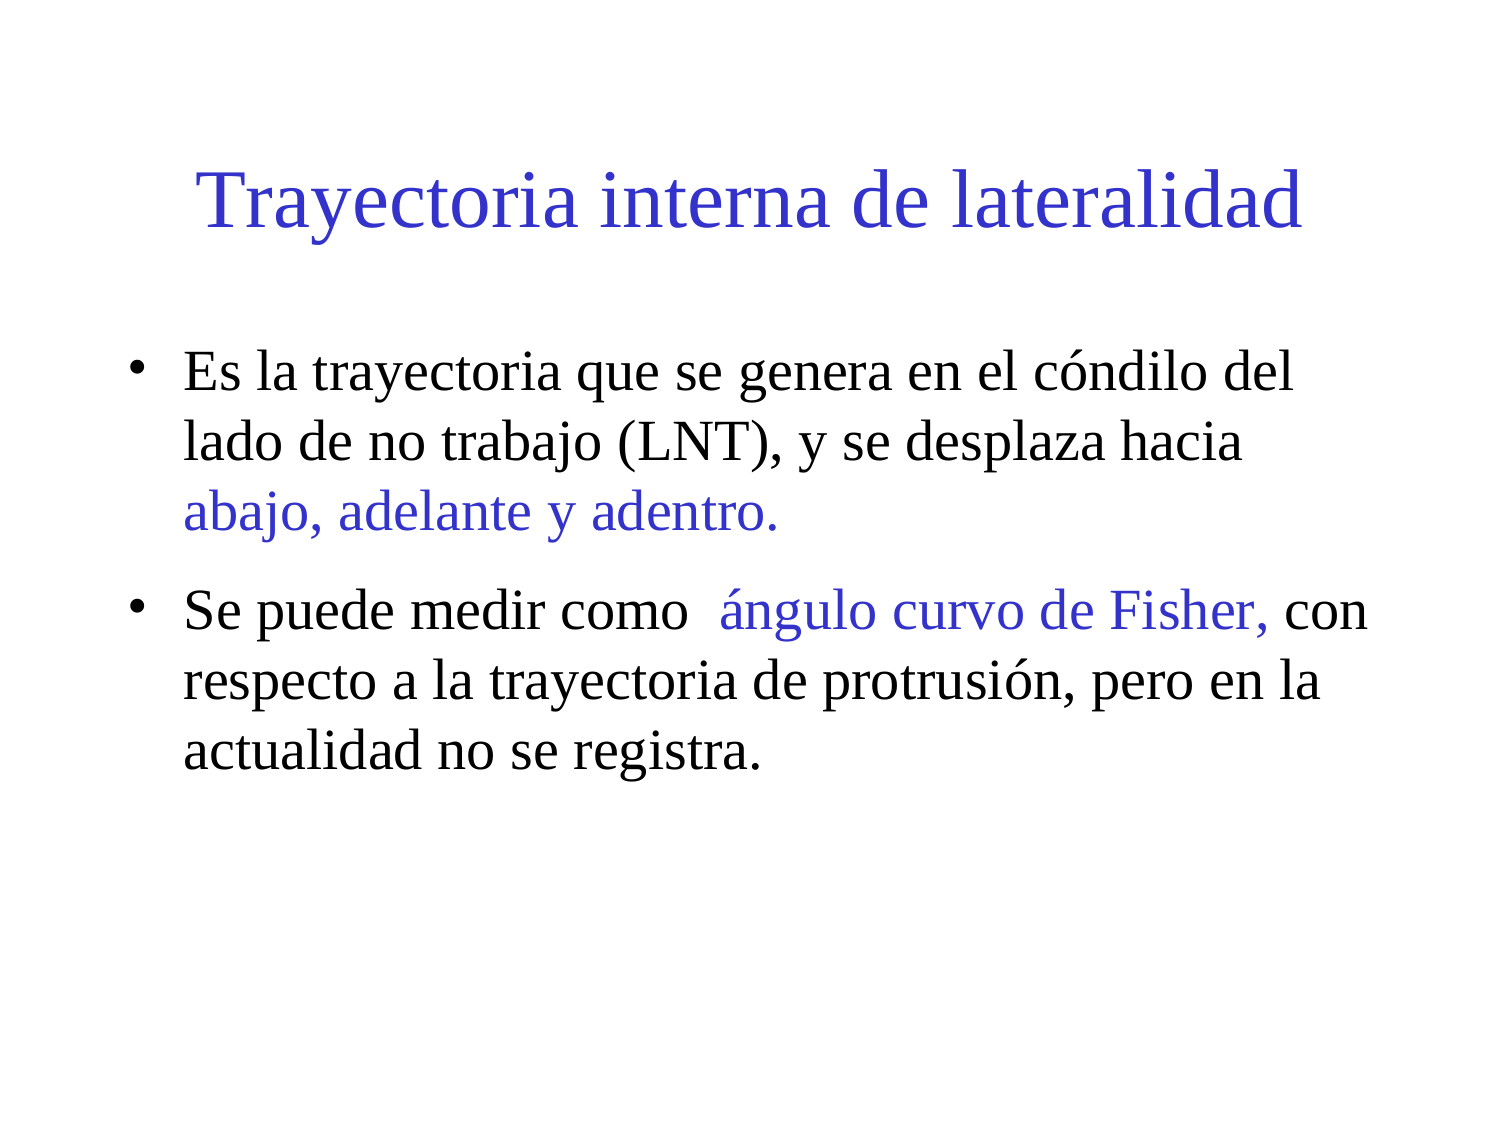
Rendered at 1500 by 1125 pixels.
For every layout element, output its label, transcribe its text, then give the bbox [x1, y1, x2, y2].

list Es la trayectoria que se genera en el cóndilo del lado de no trabajo (LNT), y se desplaza hacia abajo, adelante y adentro. Se puede medir como ángulo curvo de Fisher, con respecto a la trayectoria de protrusión, pero en la actualidad no se registra. [112, 324, 1388, 1000]
title Trayectoria interna de lateralidad [112, 99, 1388, 288]
